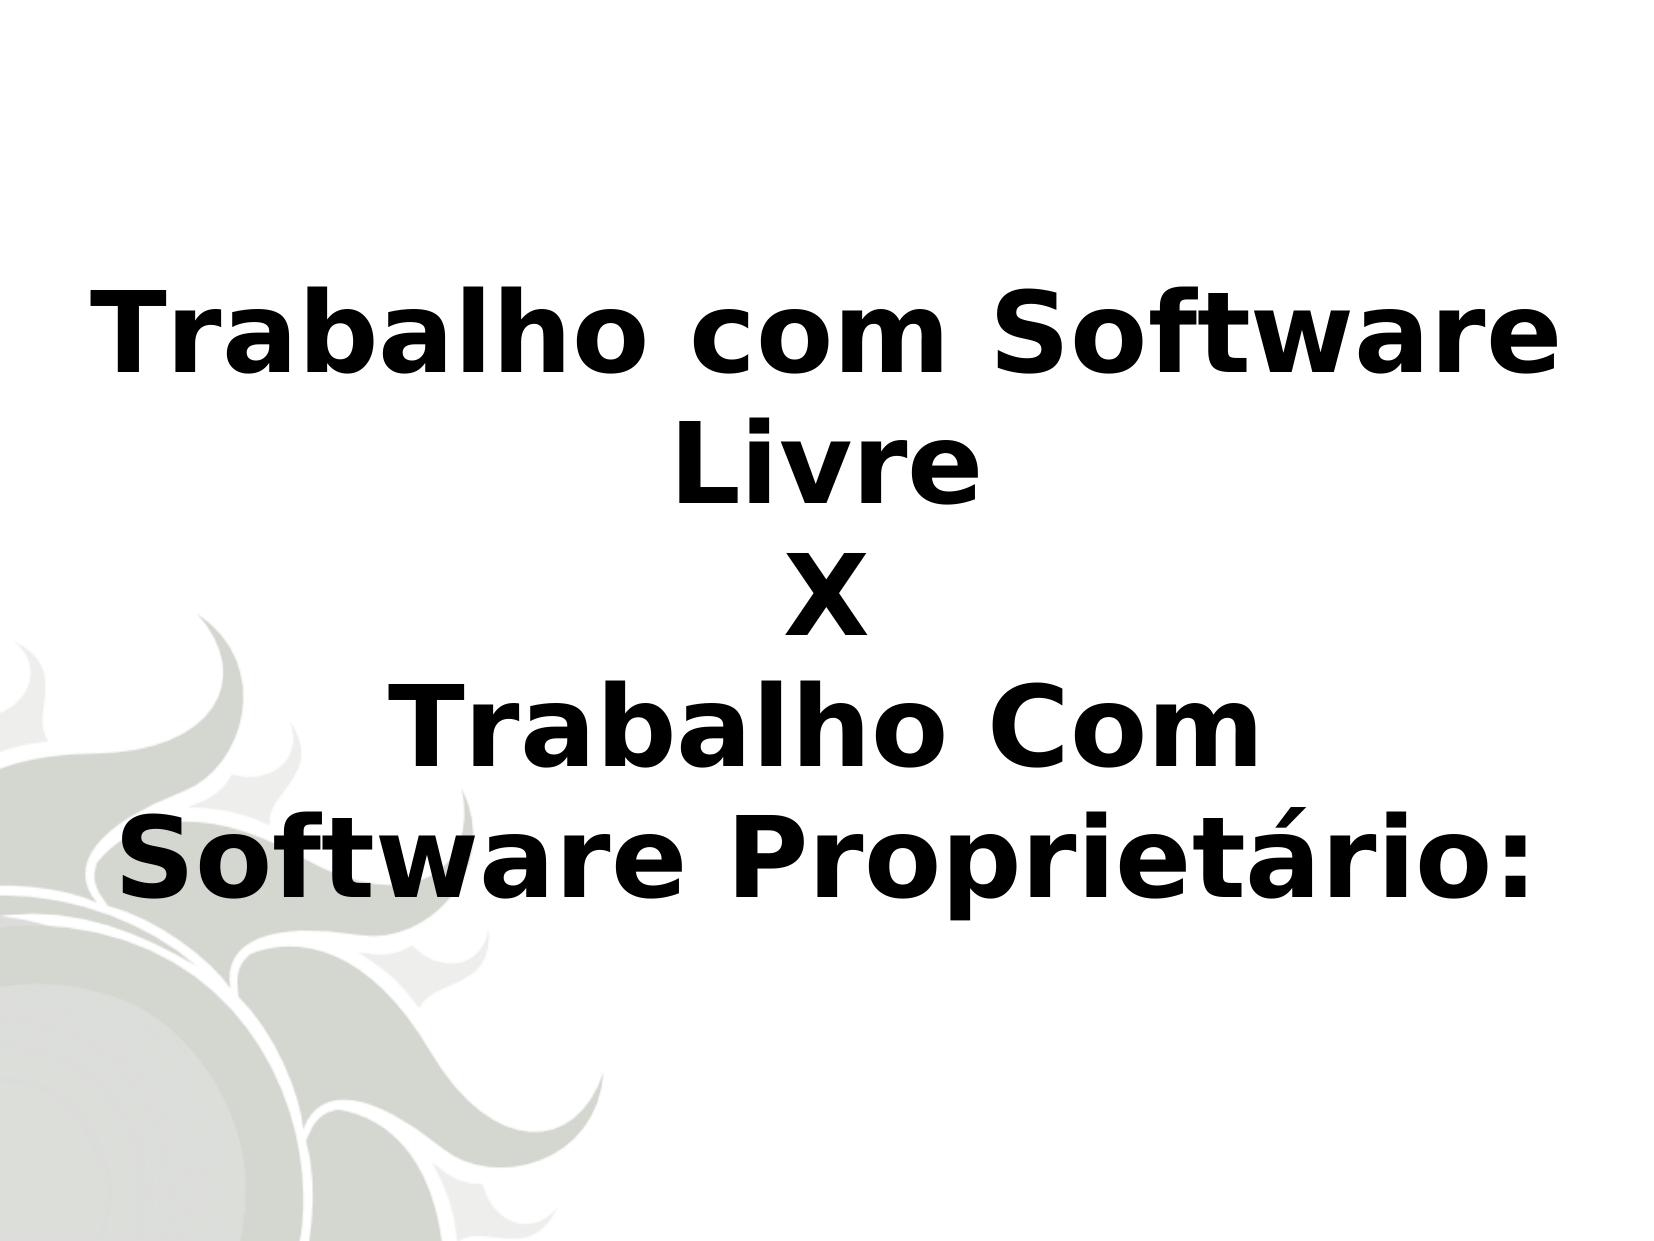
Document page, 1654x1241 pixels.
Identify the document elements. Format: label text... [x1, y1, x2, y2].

title Trabalho com Software Livre X Trabalho Com Software Proprietário: [82, 268, 1571, 924]
picture [0, 555, 644, 1241]
